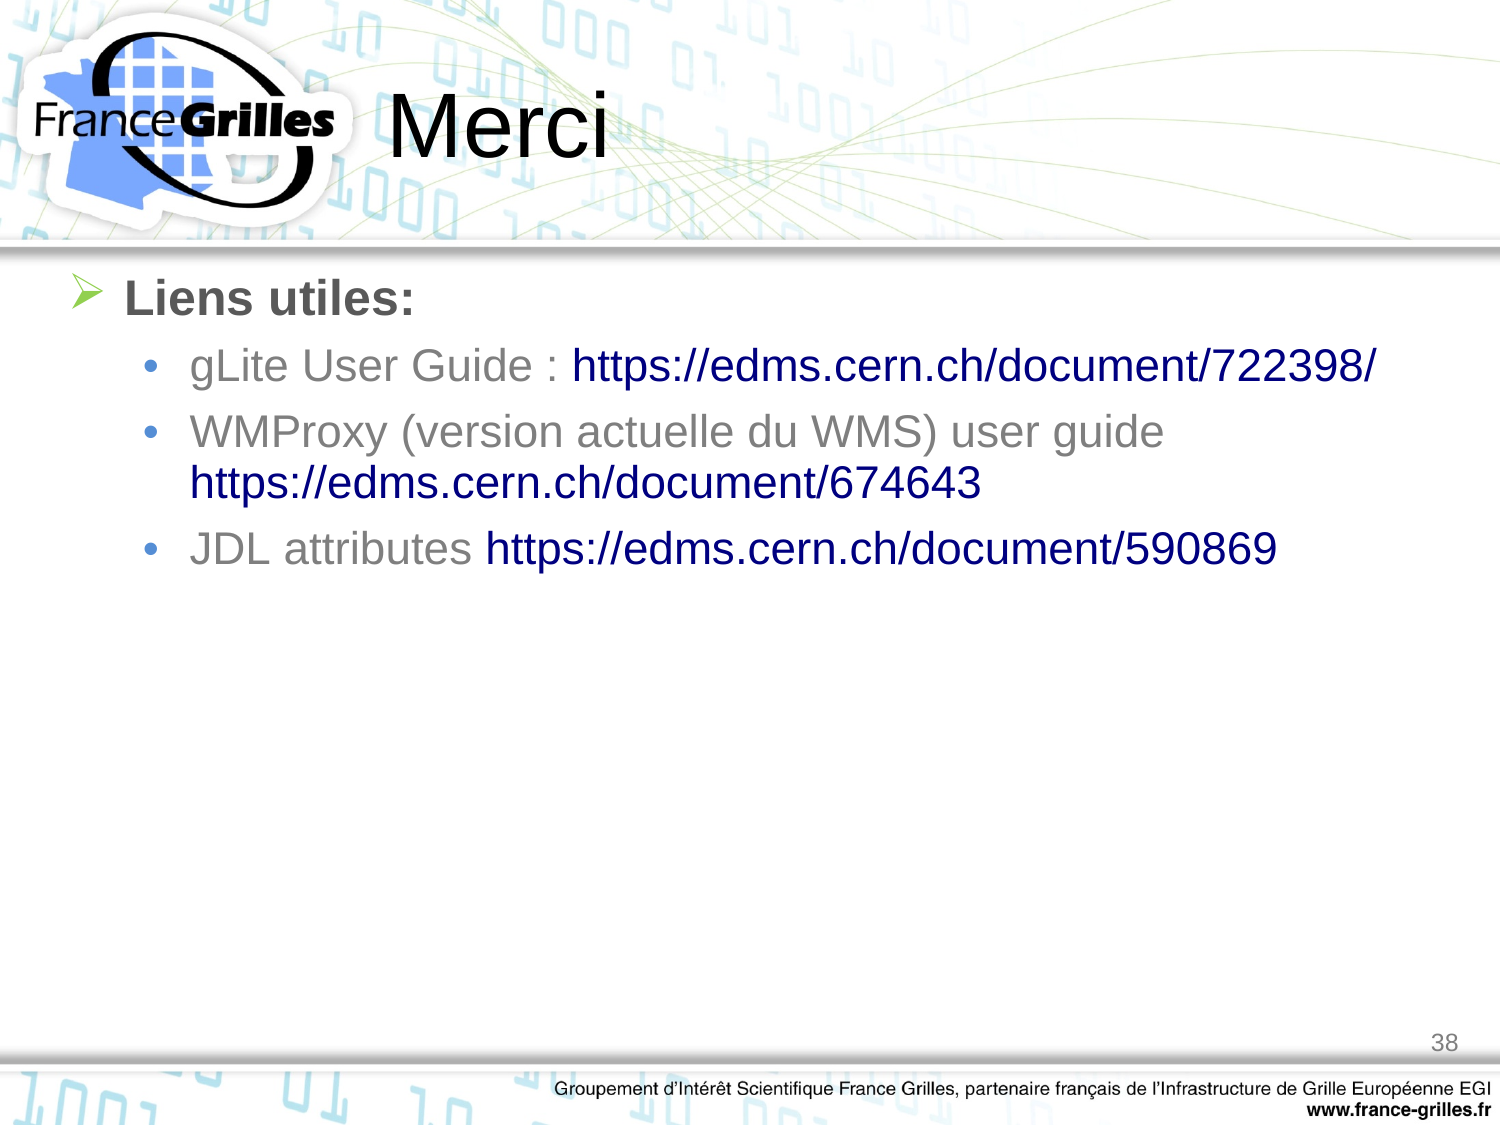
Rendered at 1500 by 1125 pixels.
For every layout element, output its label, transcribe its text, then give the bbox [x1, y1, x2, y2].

title Merci [372, 7, 1459, 244]
picture [0, 0, 1500, 1125]
list Liens utiles: gLite User Guide : https://edms.cern.ch/document/722398/ WMProxy (version actuelle du WMS) user guide https://edms.cern.ch/document/674643 JDL attributes https://edms.cern.ch/document/590869 [53, 262, 1459, 1024]
